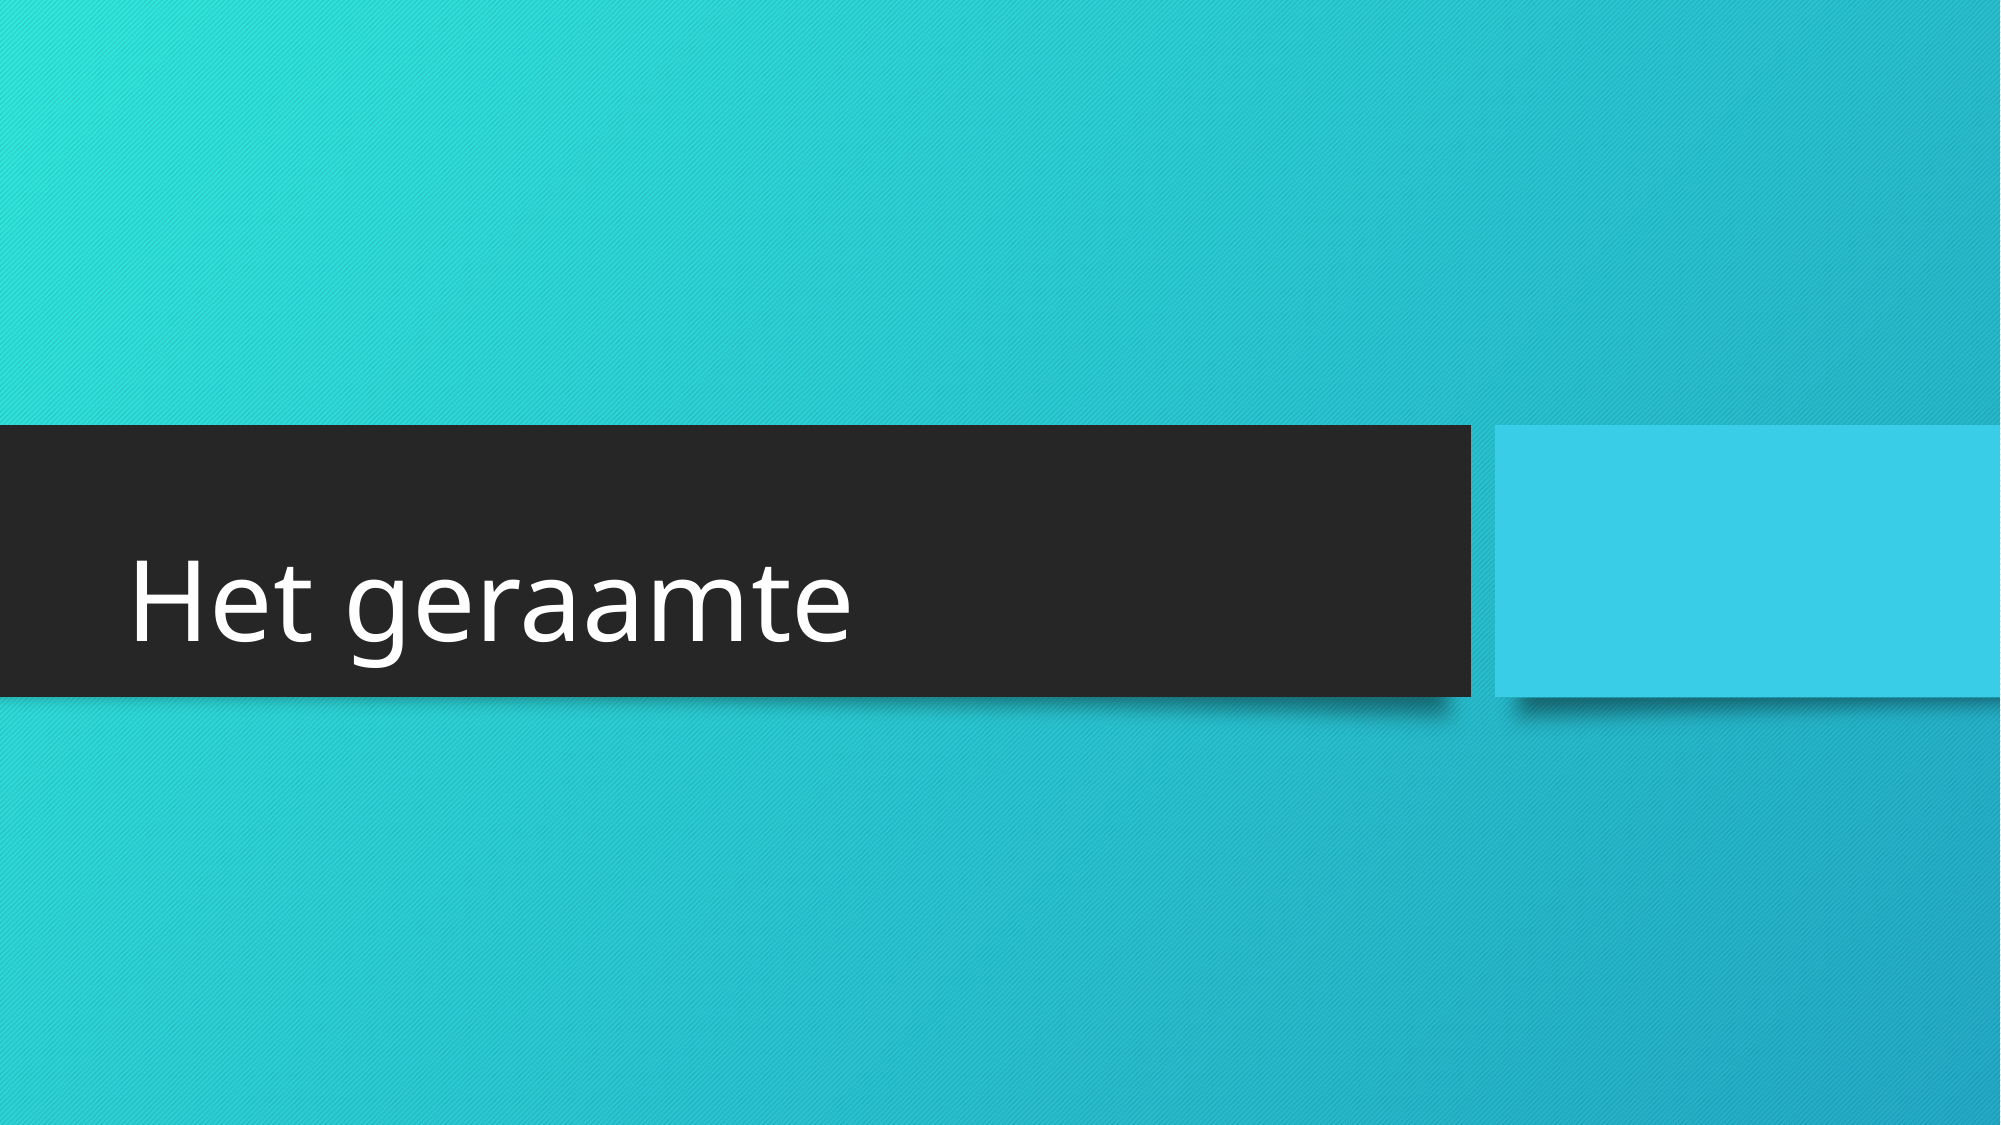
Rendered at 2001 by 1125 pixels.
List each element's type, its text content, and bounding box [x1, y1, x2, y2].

title Het geraamte [111, 448, 1448, 674]
